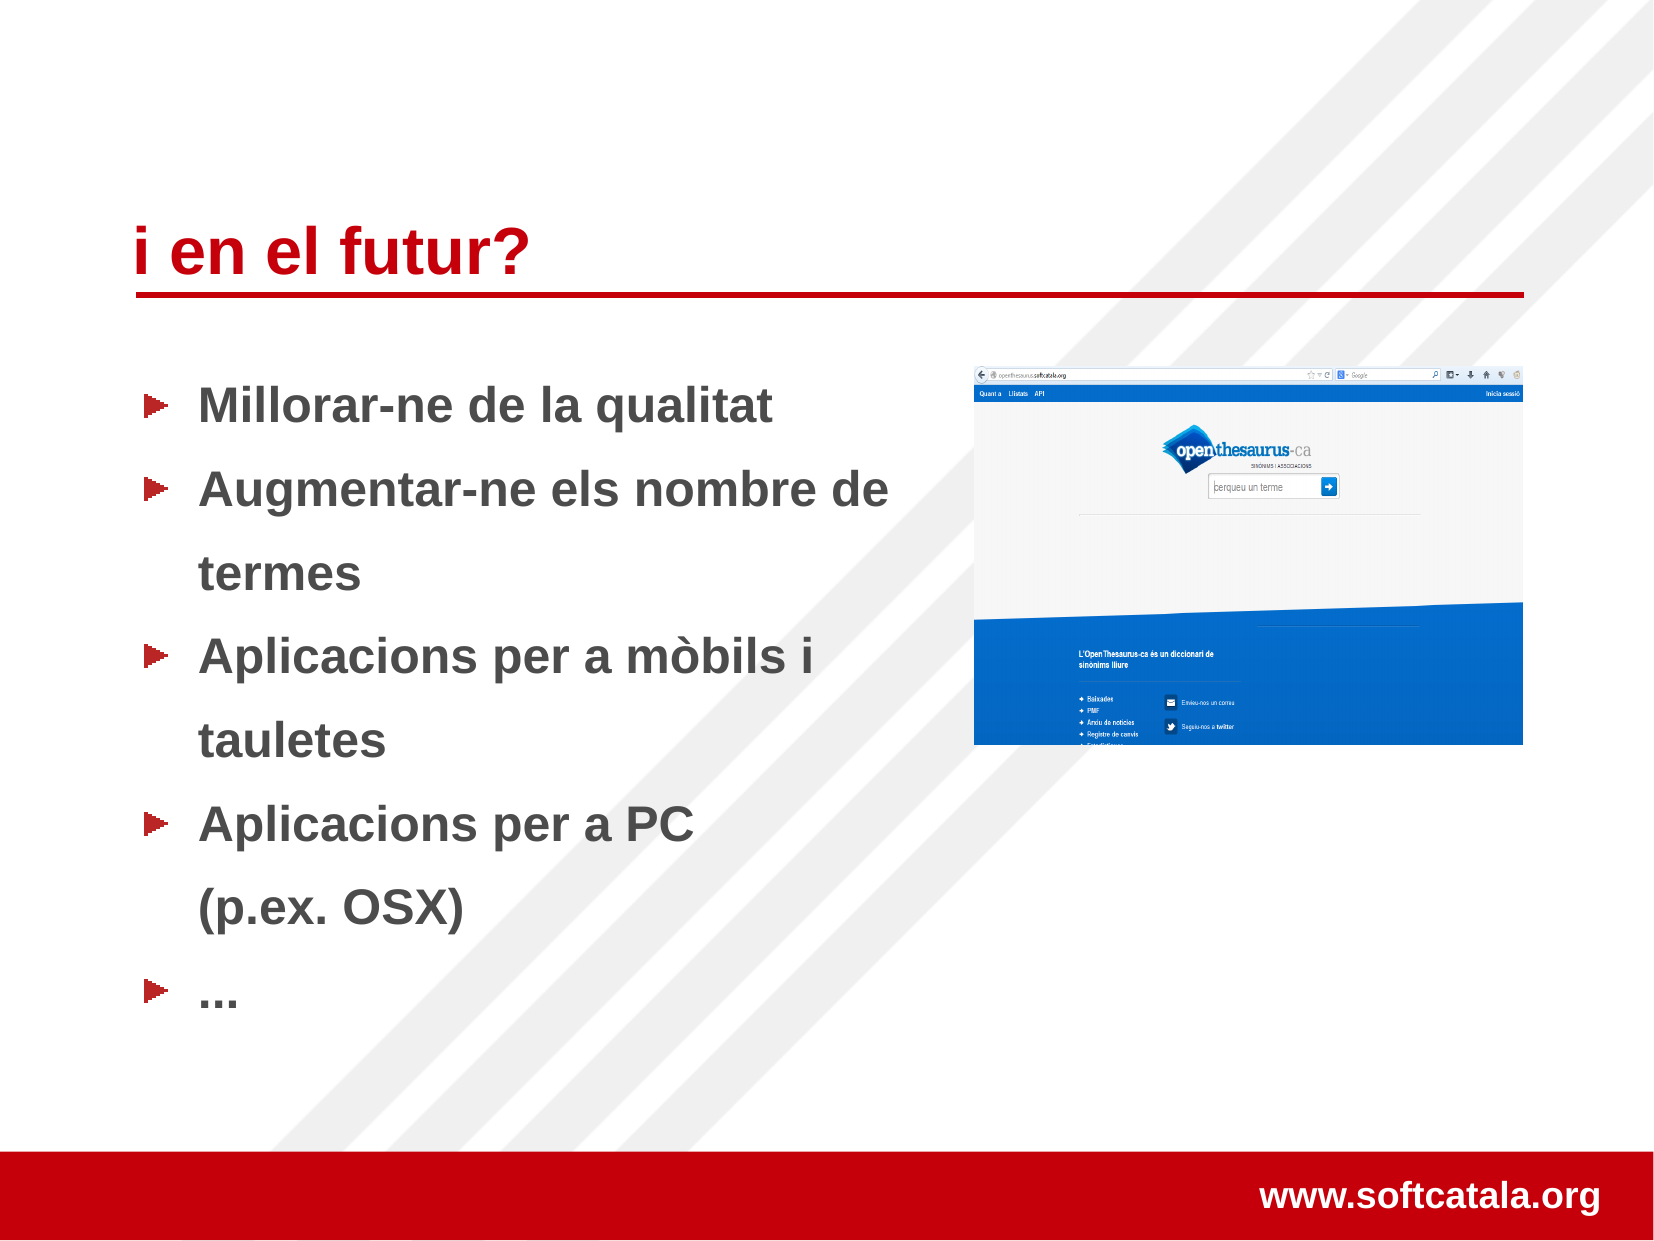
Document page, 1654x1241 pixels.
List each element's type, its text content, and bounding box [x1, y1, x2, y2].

text_box Millorar-ne de la qualitat Augmentar-ne els nombre de termes Aplicacions per a mòbils i tauletes Aplicacions per a PC (p.ex. OSX) ... [129, 342, 1548, 1005]
picture [0, 0, 1654, 1151]
text_box i en el futur? [118, 206, 1501, 297]
text_box www.softcatala.org [0, 1151, 1654, 1241]
